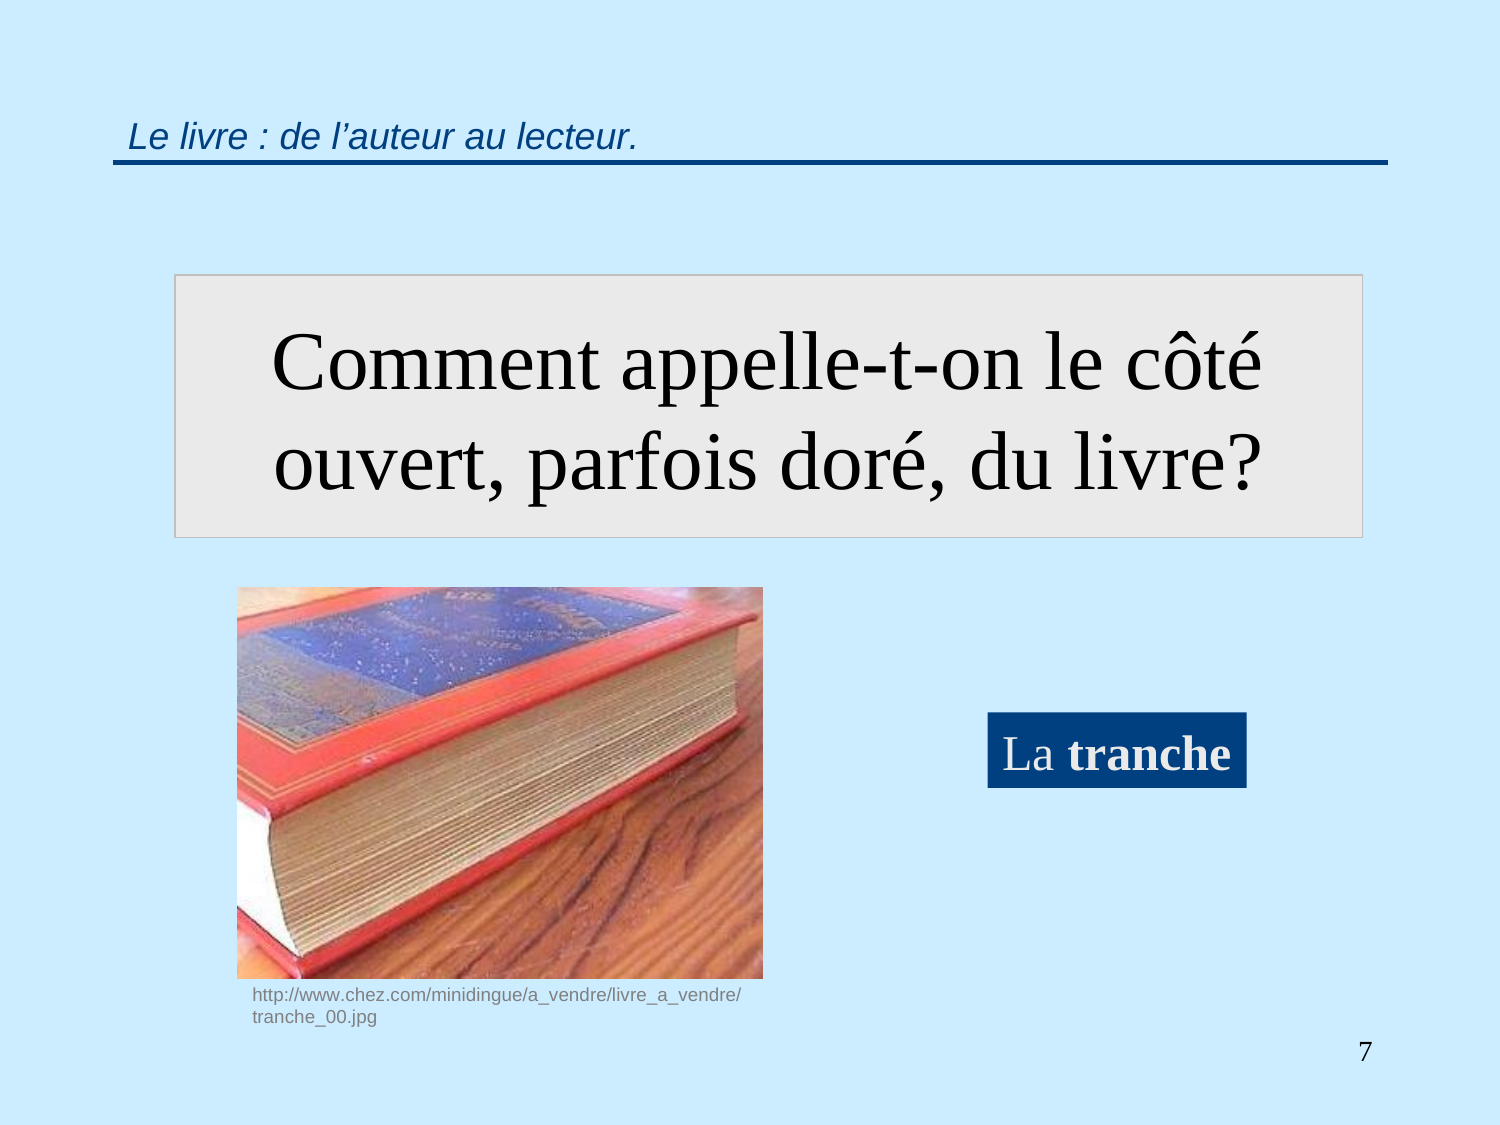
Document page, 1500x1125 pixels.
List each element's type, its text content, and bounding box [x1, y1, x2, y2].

picture [237, 587, 763, 974]
text_box Le livre : de l’auteur au lecteur. [113, 104, 655, 160]
text_box http://www.chez.com/minidingue/a_vendre/livre_a_vendre/tranche_00.jpg [237, 974, 763, 1036]
title Comment appelle-t-on le côté ouvert, parfois doré, du livre? [174, 274, 1363, 538]
text_box La tranche [987, 712, 1247, 788]
